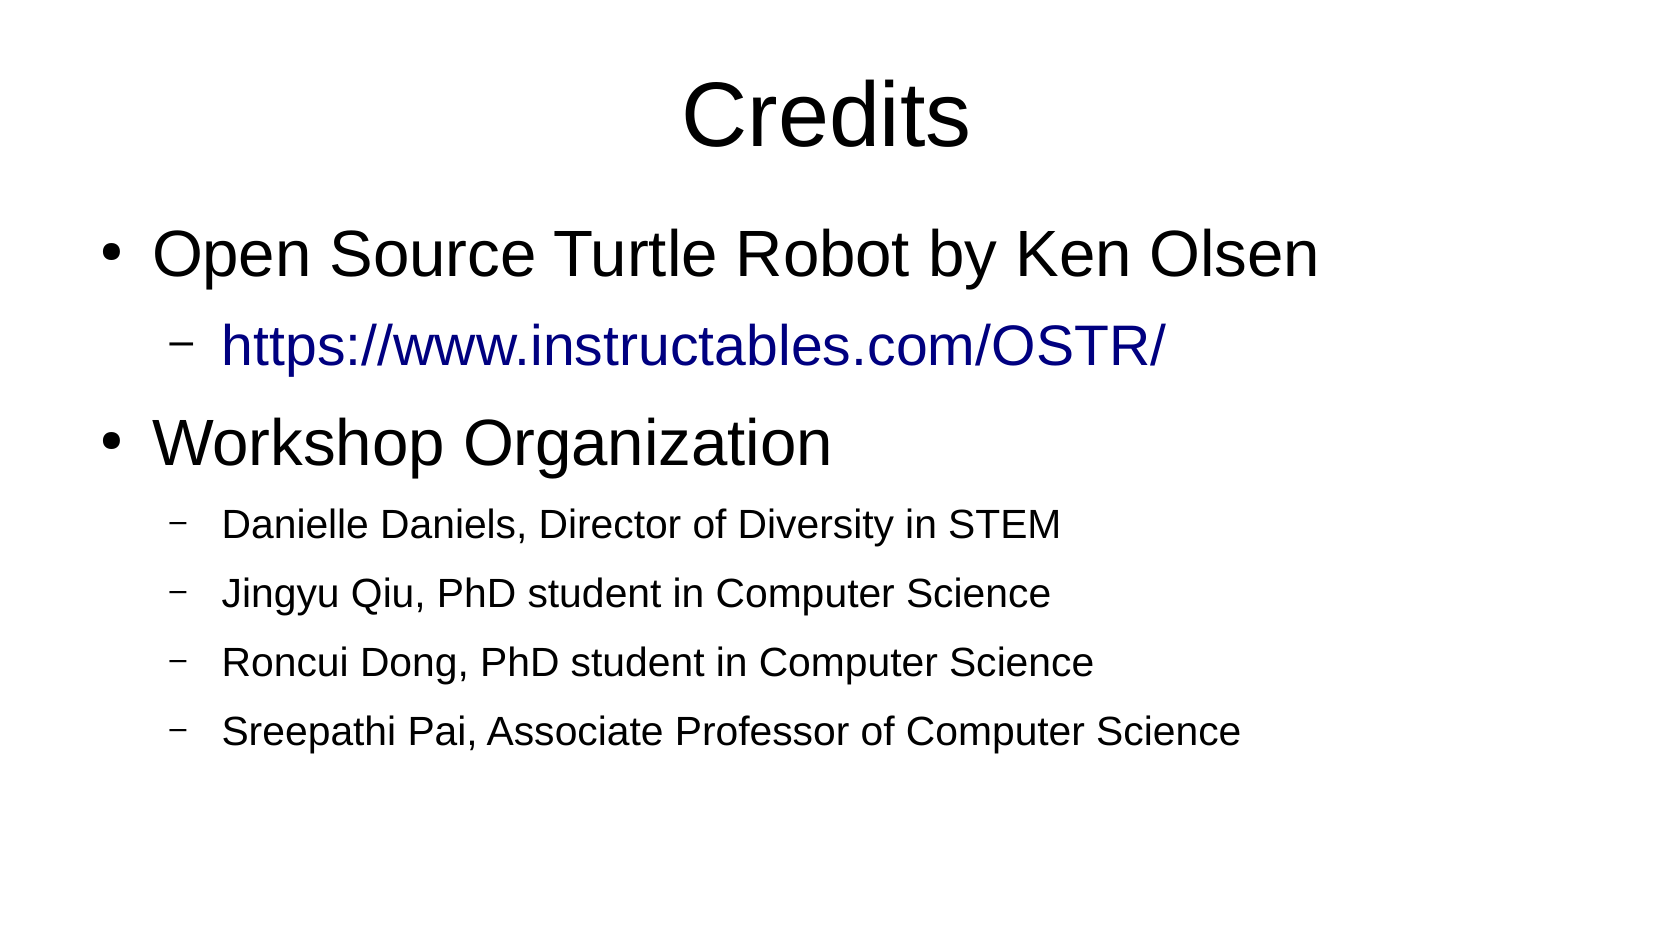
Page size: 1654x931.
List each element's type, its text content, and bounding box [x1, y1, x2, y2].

title Credits [82, 37, 1571, 193]
list Open Source Turtle Robot by Ken Olsen https://www.instructables.com/OSTR/ Workshop Organization Danielle Daniels, Director of Diversity in STEM Jingyu Qiu, PhD student in Computer Science Roncui Dong, PhD student in Computer Science Sreepathi Pai, Associate Professor of Computer Science [82, 217, 1571, 758]
